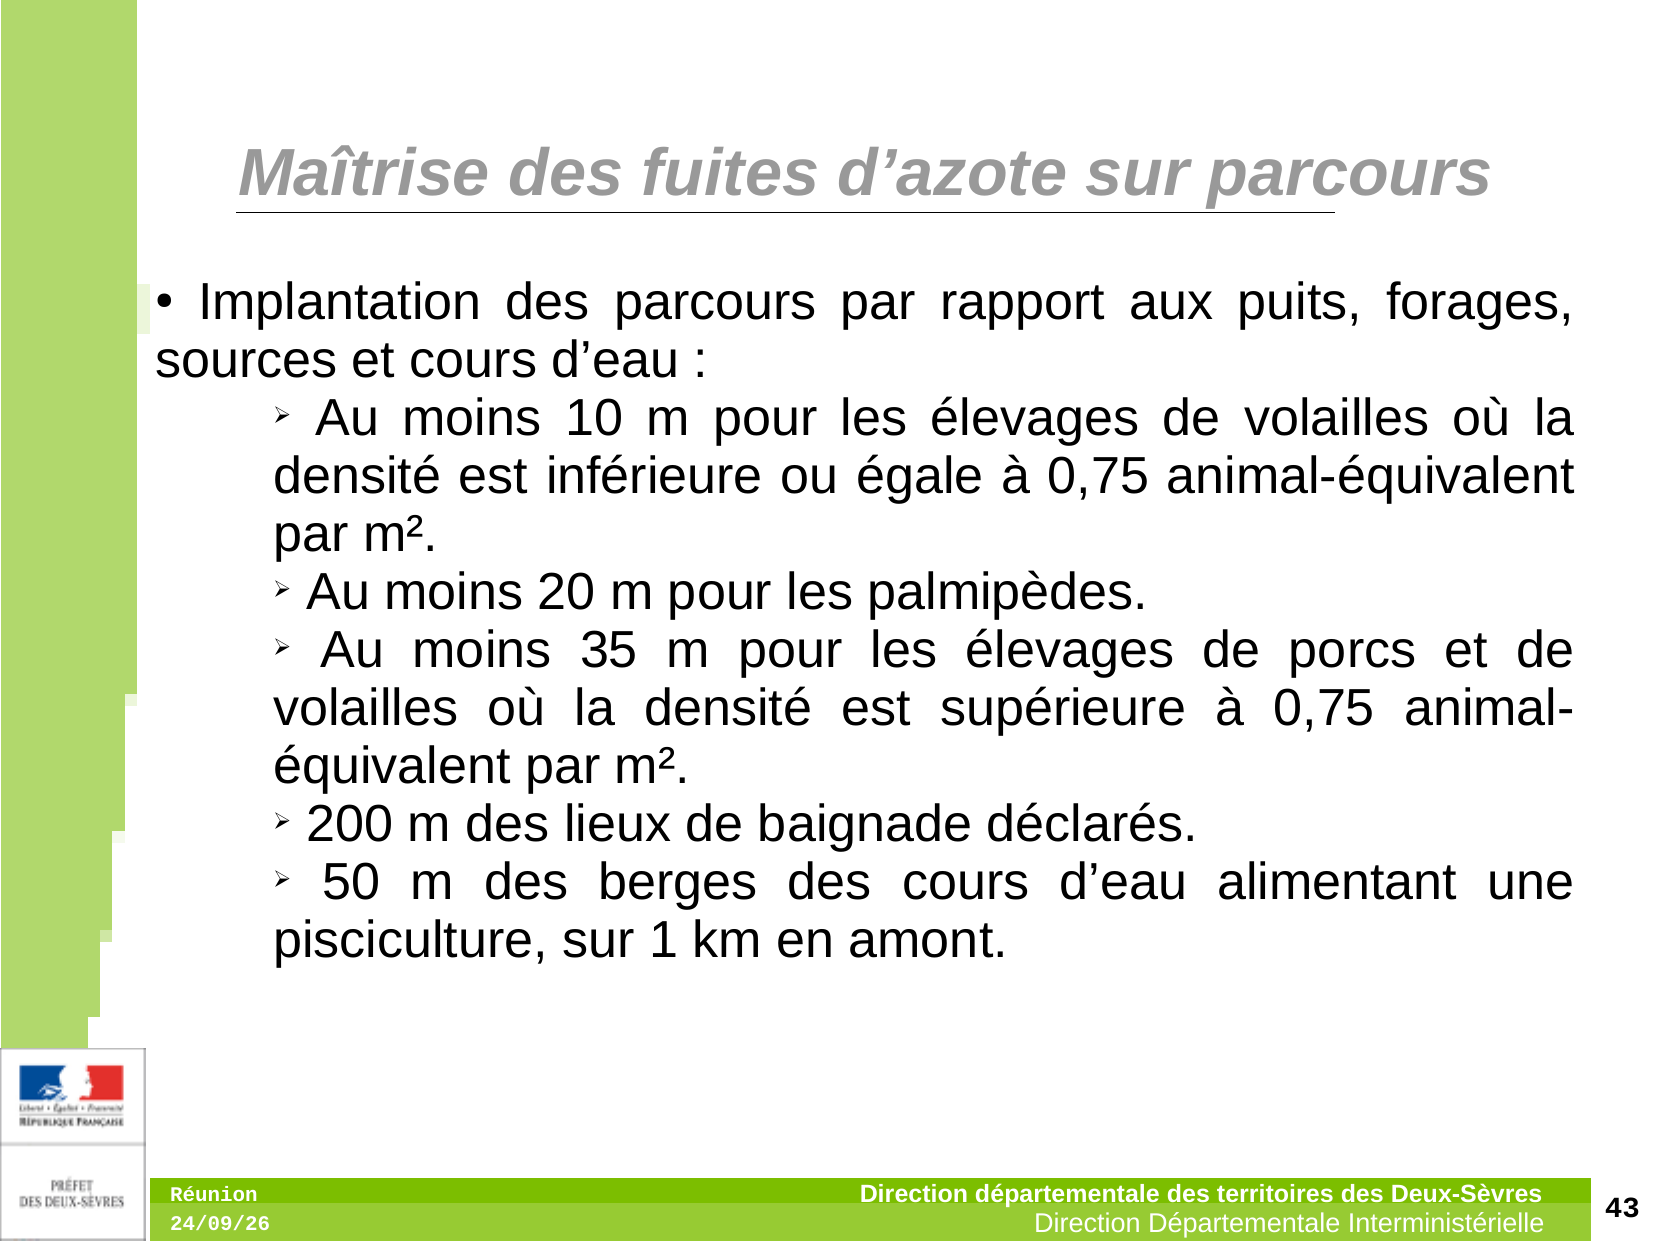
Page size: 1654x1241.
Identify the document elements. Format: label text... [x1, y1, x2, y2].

text_box Implantation des parcours par rapport aux puits, forages, sources et cours d’eau : Au moins 10 m pour les élevages de volailles où la densité est inférieure ou égale à 0,75 animal-équivalent par m². Au moins 20 m pour les palmipèdes. Au moins 35 m pour les élevages de porcs et de volailles où la densité est supérieure à 0,75 animal-équivalent par m². 200 m des lieux de baignade déclarés. 50 m des berges des cours d’eau alimentant une pisciculture, sur 1 km en amont. [140, 265, 1591, 1086]
picture [0, 0, 1654, 1241]
text_box Maîtrise des fuites d’azote sur parcours [238, 134, 1524, 210]
